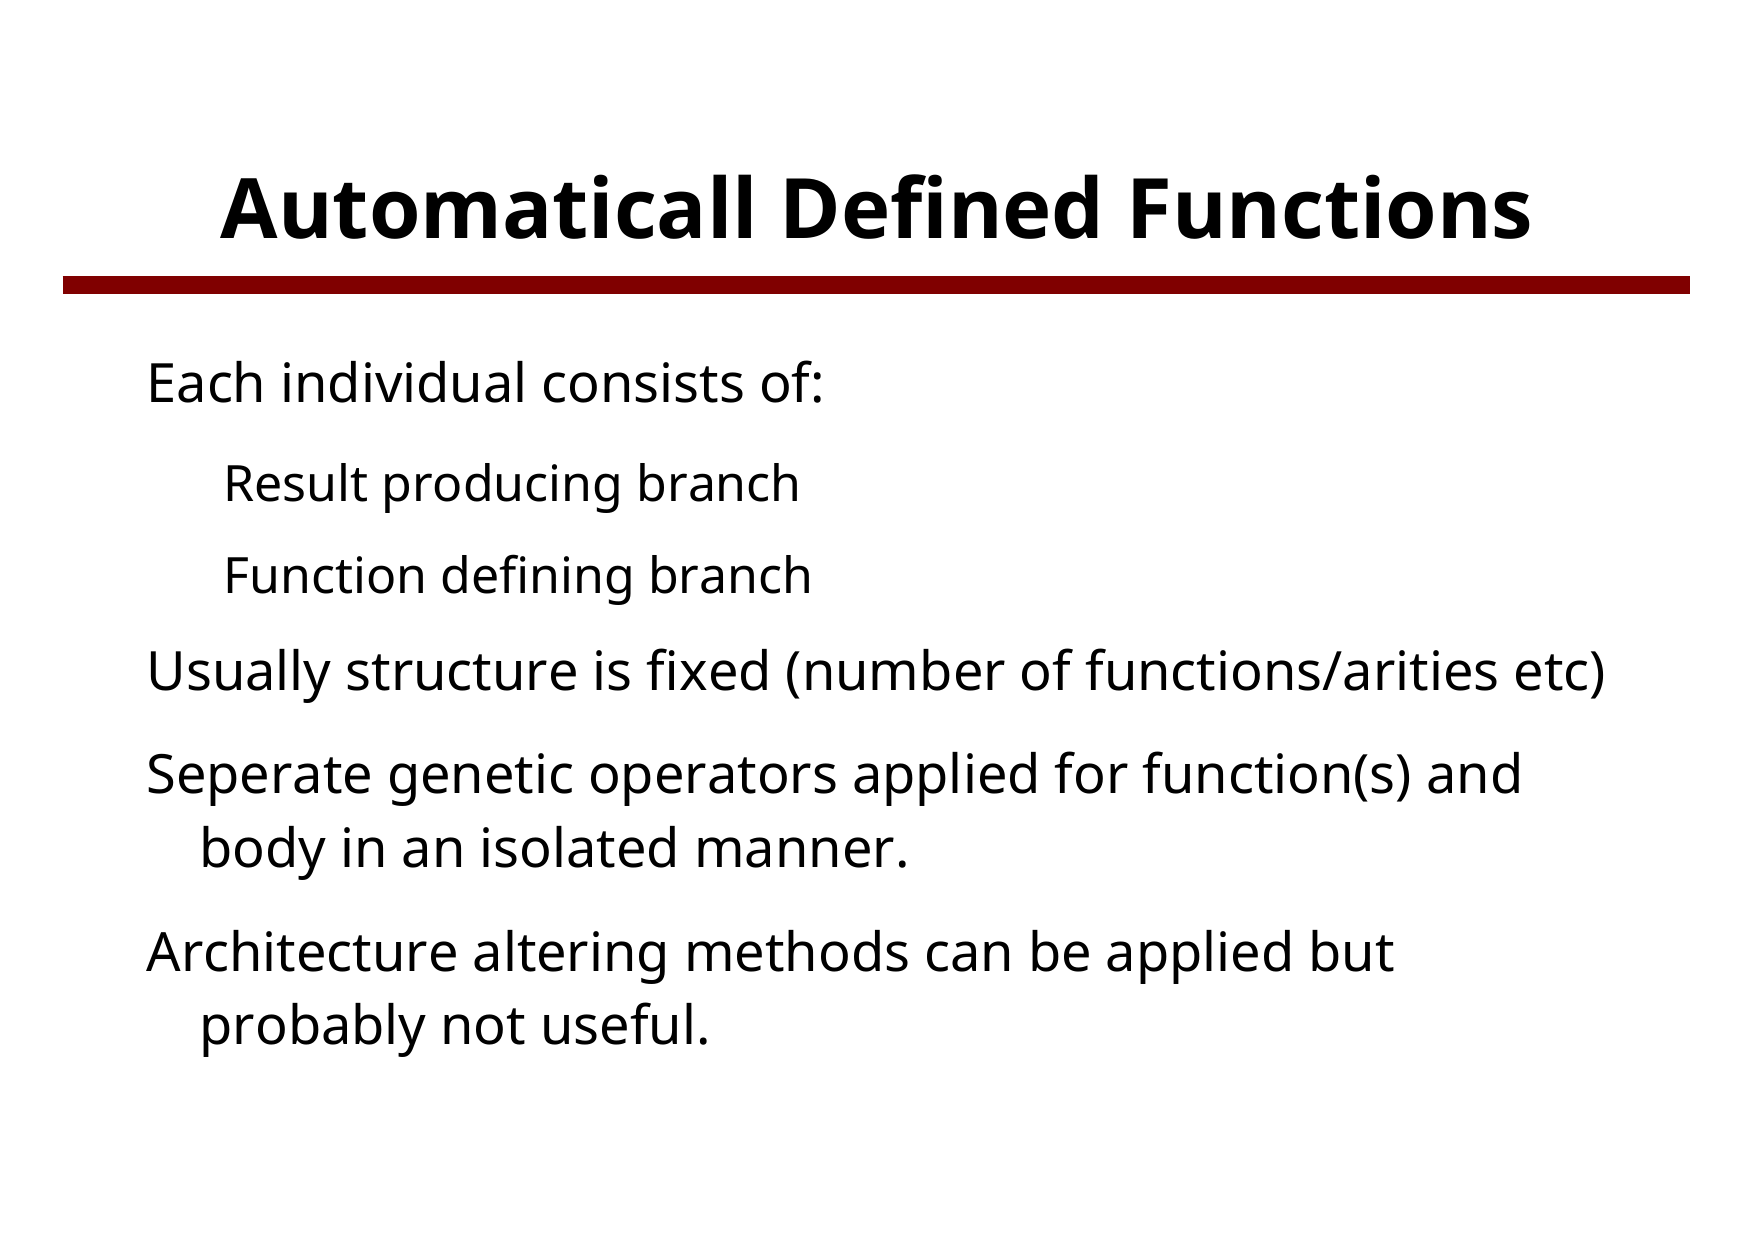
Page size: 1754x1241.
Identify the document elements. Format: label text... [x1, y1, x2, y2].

list Each individual consists of: Result producing branch Function defining branch Usually structure is fixed (number of functions/arities etc) Seperate genetic operators applied for function(s) and body in an isolated manner. Architecture altering methods can be applied but probably not useful. [128, 344, 1627, 1127]
title Automaticall Defined Functions [128, 102, 1627, 311]
